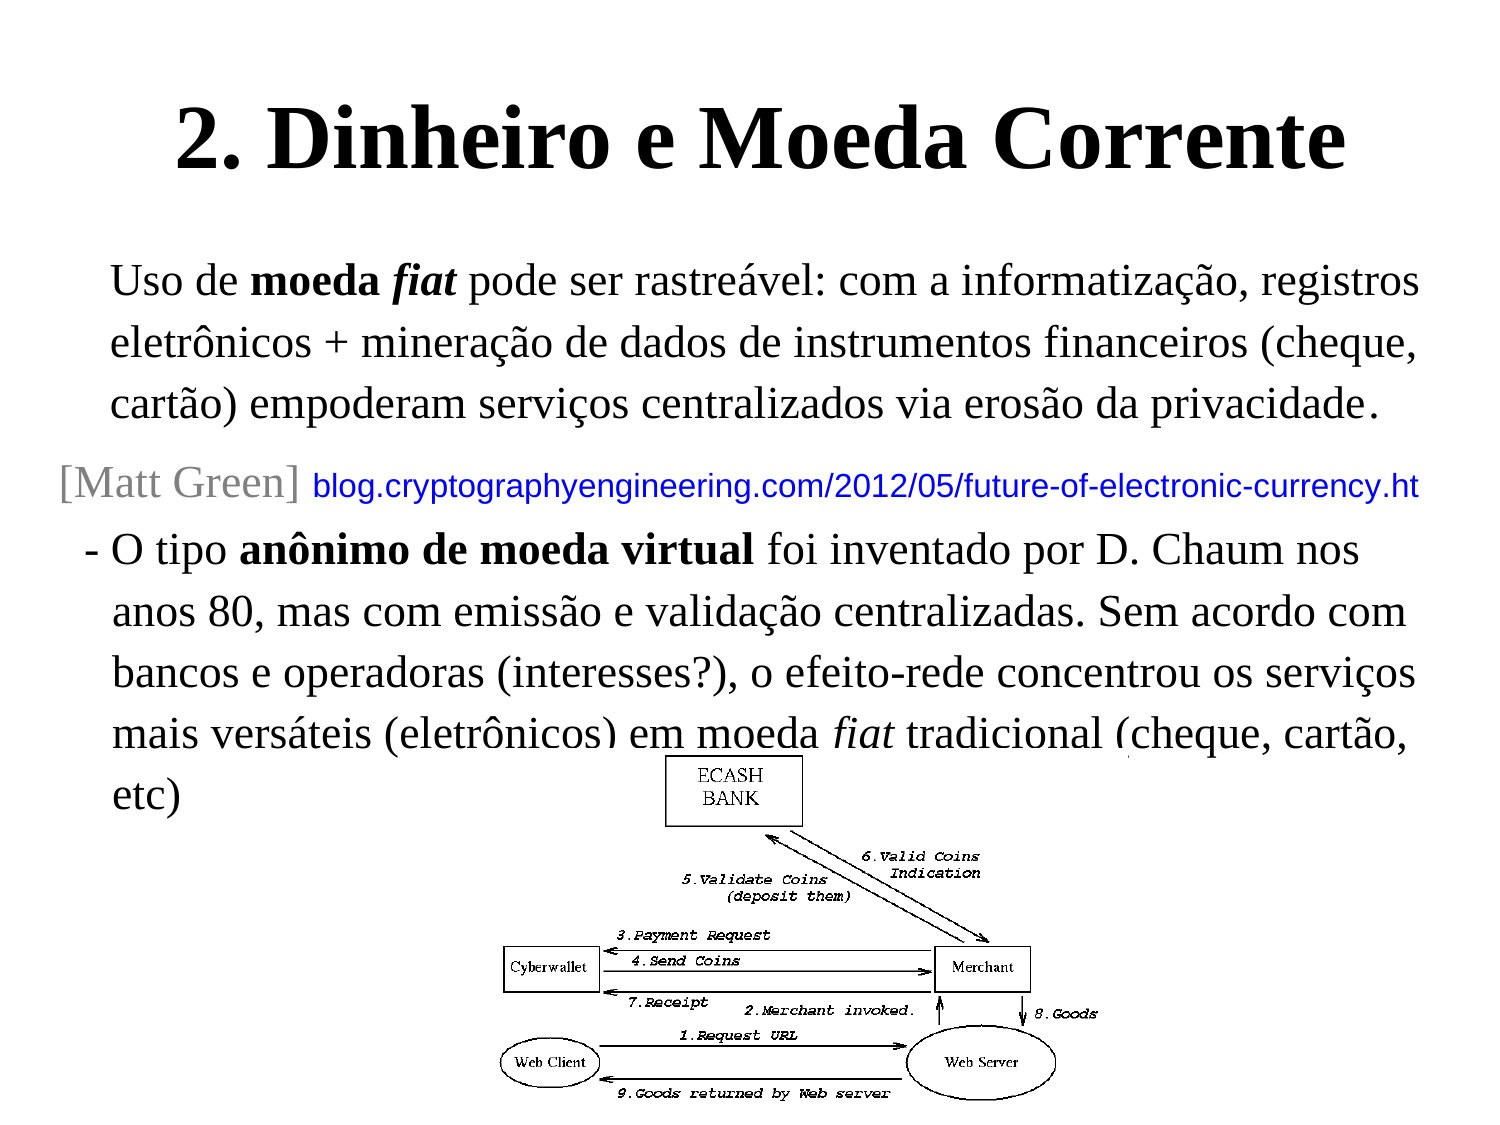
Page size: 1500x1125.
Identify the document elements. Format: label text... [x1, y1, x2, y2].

text_box Uso de moeda fiat pode ser rastreável: com a informatização, registros eletrônicos + mineração de dados de instrumentos financeiros (cheque, cartão) empoderam serviços centralizados via erosão da privacidade. [Matt Green] blog.cryptographyengineering.com/2012/05/future-of-electronic-currency.ht - O tipo anônimo de moeda virtual foi inventado por D. Chaum nos anos 80, mas com emissão e validação centralizadas. Sem acordo com bancos e operadoras (interesses?), o efeito-rede concentrou os serviços mais versáteis (eletrônicos) em moeda fiat tradicional (cheque, cartão, etc) [56, 244, 1455, 899]
picture [468, 748, 1128, 1125]
title 2. Dinheiro e Moeda Corrente [97, 63, 1426, 214]
